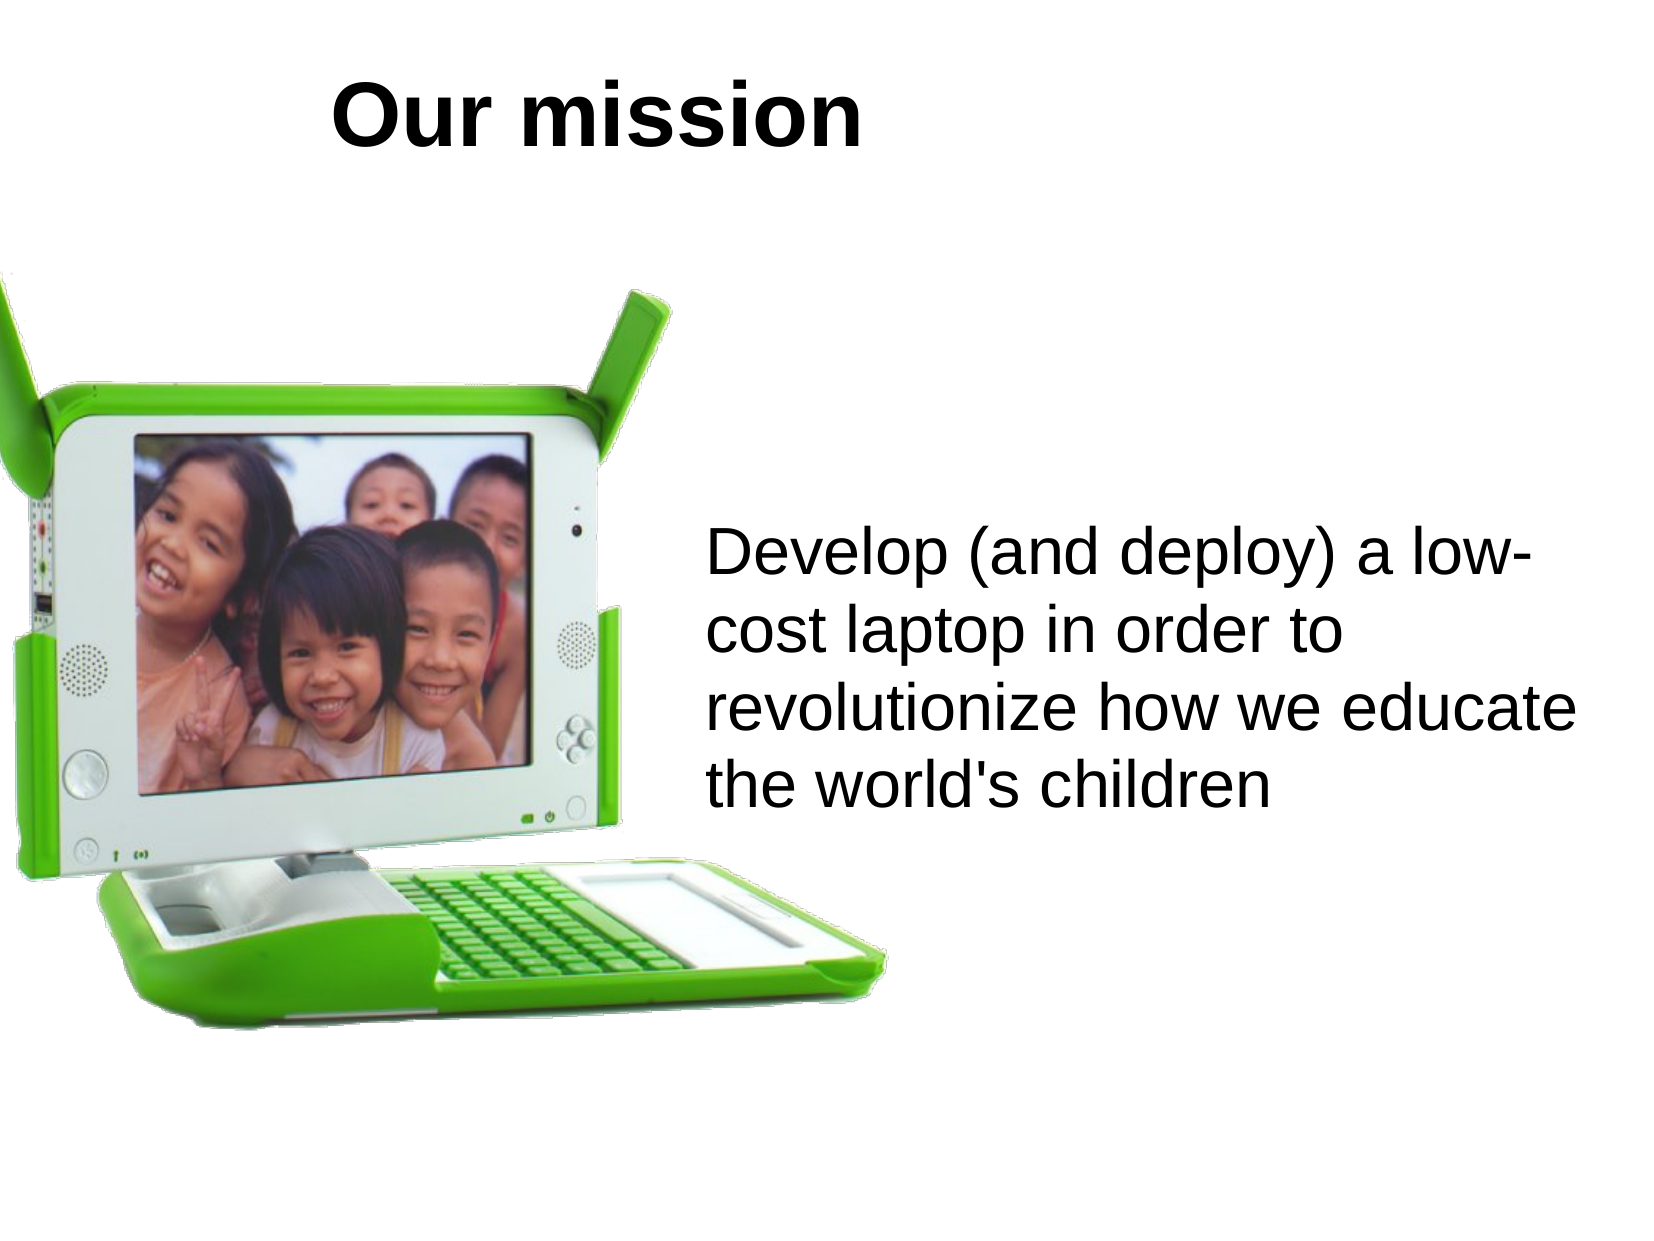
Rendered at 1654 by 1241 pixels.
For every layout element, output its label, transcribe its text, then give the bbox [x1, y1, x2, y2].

picture [0, 193, 992, 1109]
title Our mission [330, 49, 1654, 181]
subtitle Develop (and deploy) a low-cost laptop in order to revolutionize how we educate the world's children [992, 225, 1619, 1109]
